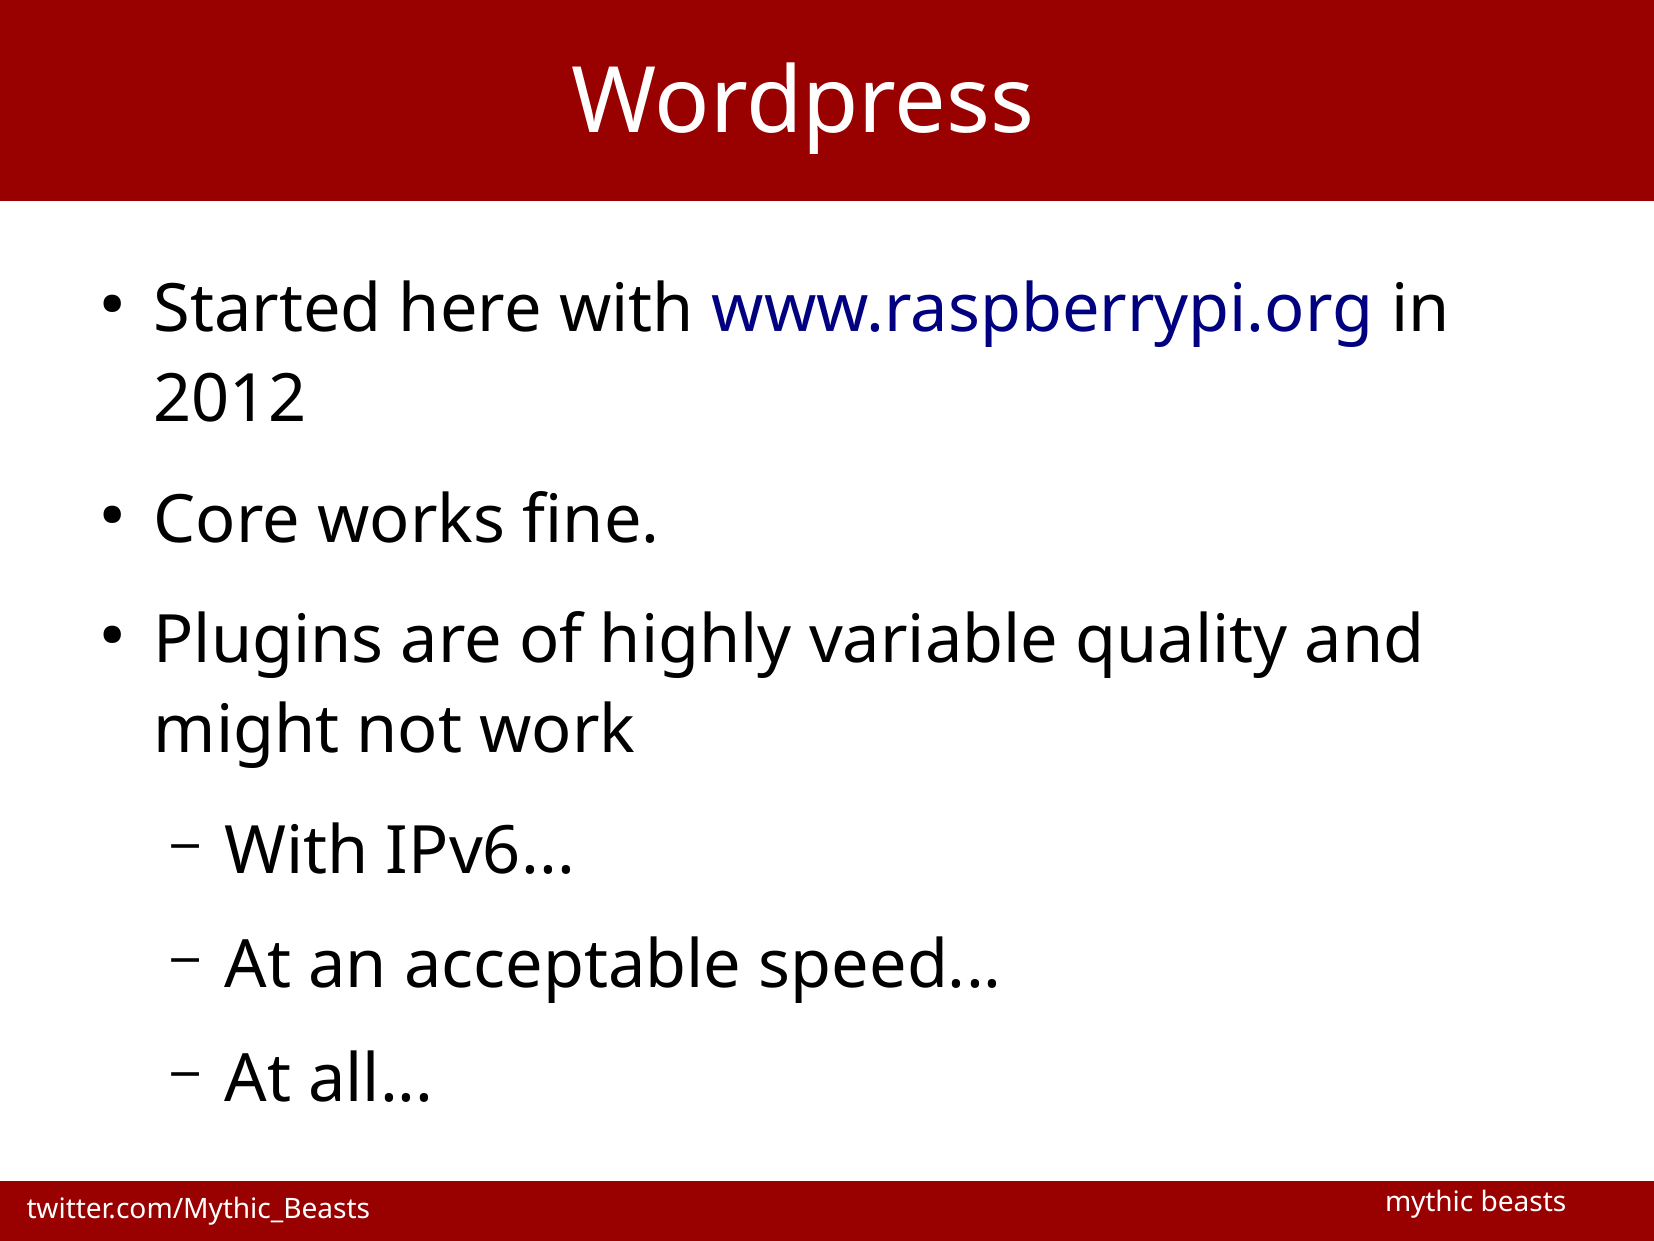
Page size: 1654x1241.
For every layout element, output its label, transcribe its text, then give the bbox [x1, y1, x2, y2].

list Started here with www.raspberrypi.org in 2012 Core works fine. Plugins are of highly variable quality and might not work With IPv6... At an acceptable speed... At all... [82, 259, 1571, 1063]
title Wordpress [59, 0, 1548, 201]
